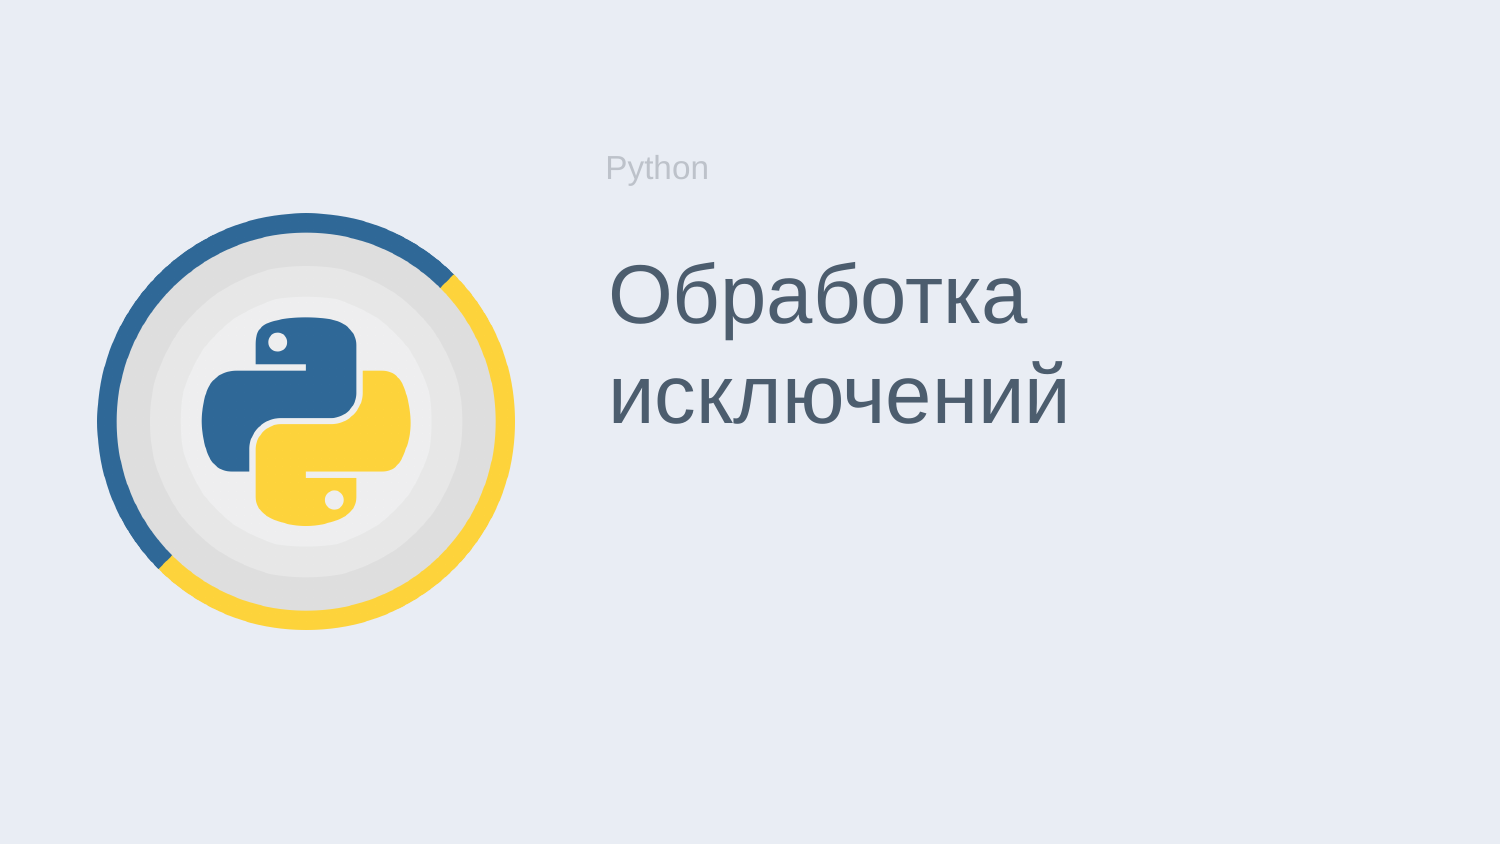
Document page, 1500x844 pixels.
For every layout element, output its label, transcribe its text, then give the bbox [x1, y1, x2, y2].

picture [97, 213, 515, 630]
text_box Обработка исключений [603, 235, 1423, 608]
title Python [601, 141, 1182, 188]
